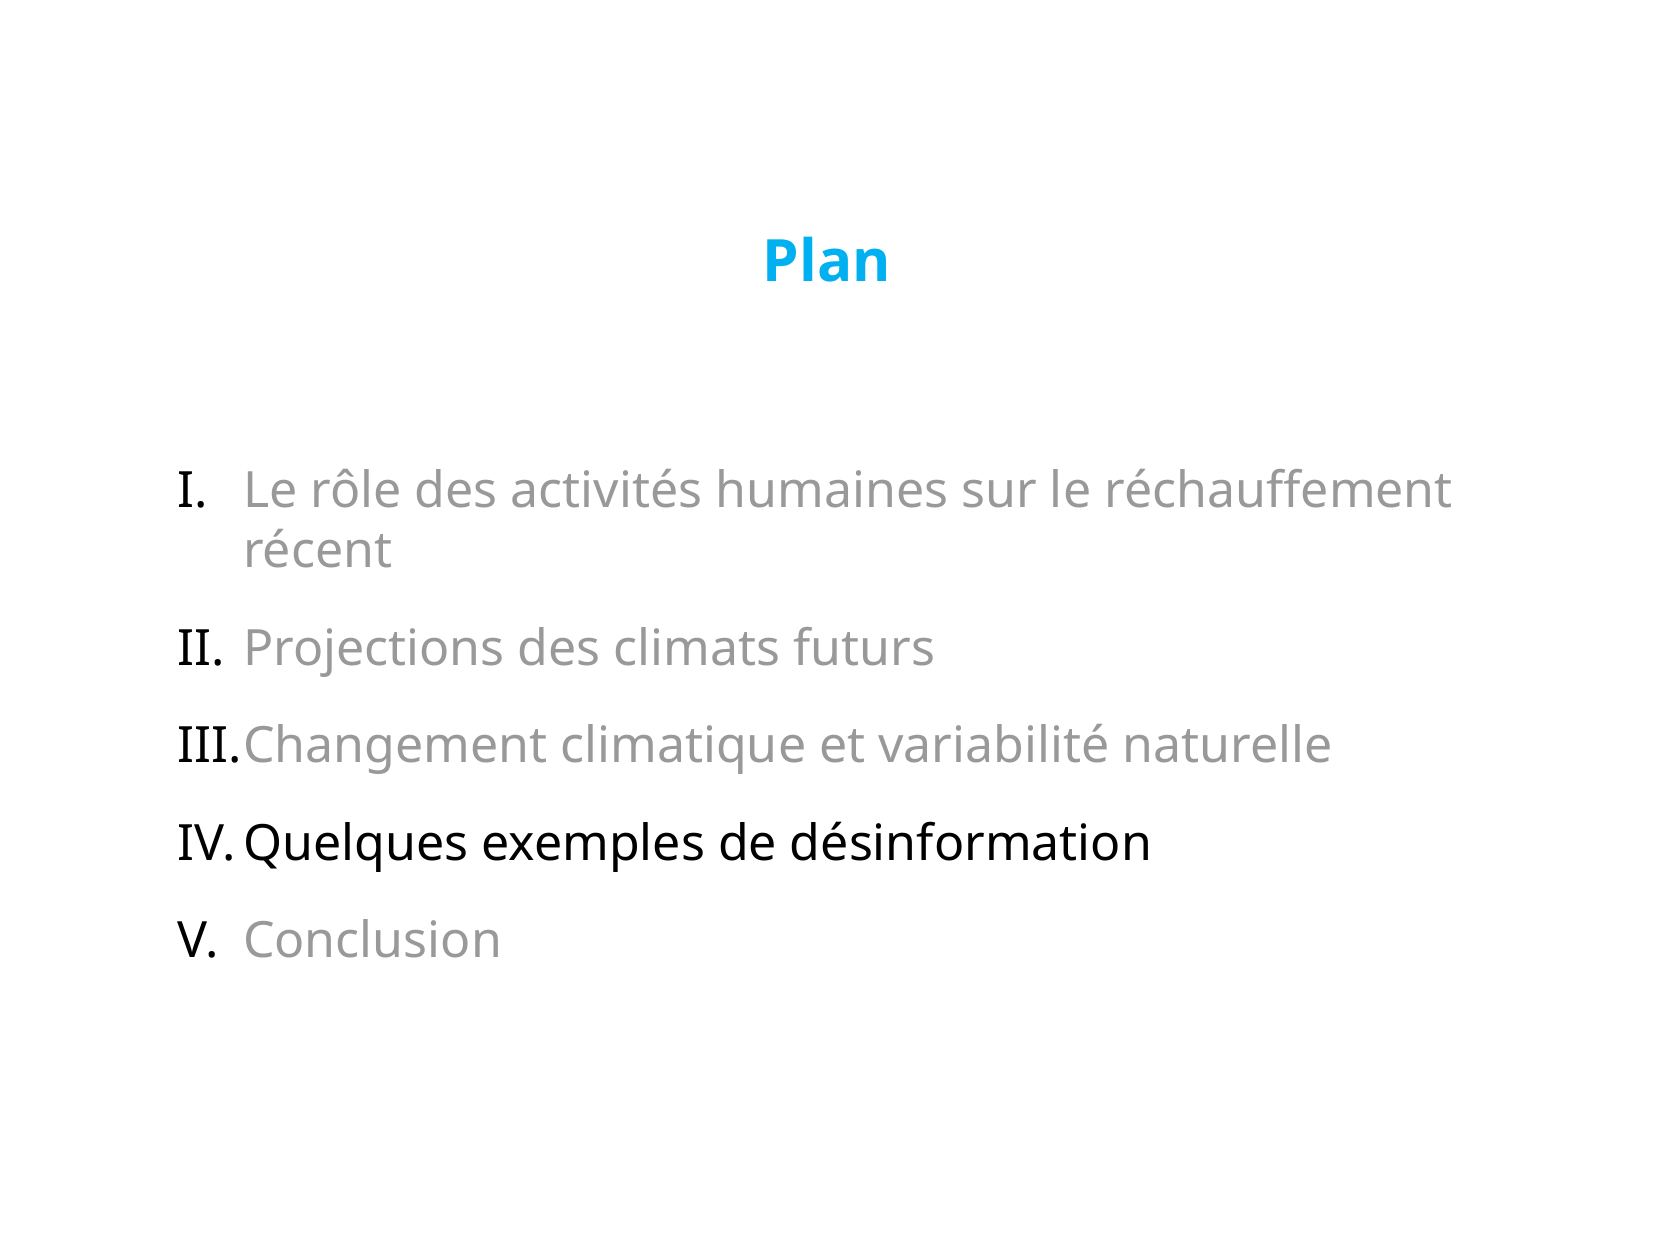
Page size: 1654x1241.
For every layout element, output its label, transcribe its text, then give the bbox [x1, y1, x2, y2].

text_box Plan [58, 219, 1595, 389]
text_box Le rôle des activités humaines sur le réchauffement récent Projections des climats futurs Changement climatique et variabilité naturelle Quelques exemples de désinformation Conclusion [162, 450, 1504, 1096]
